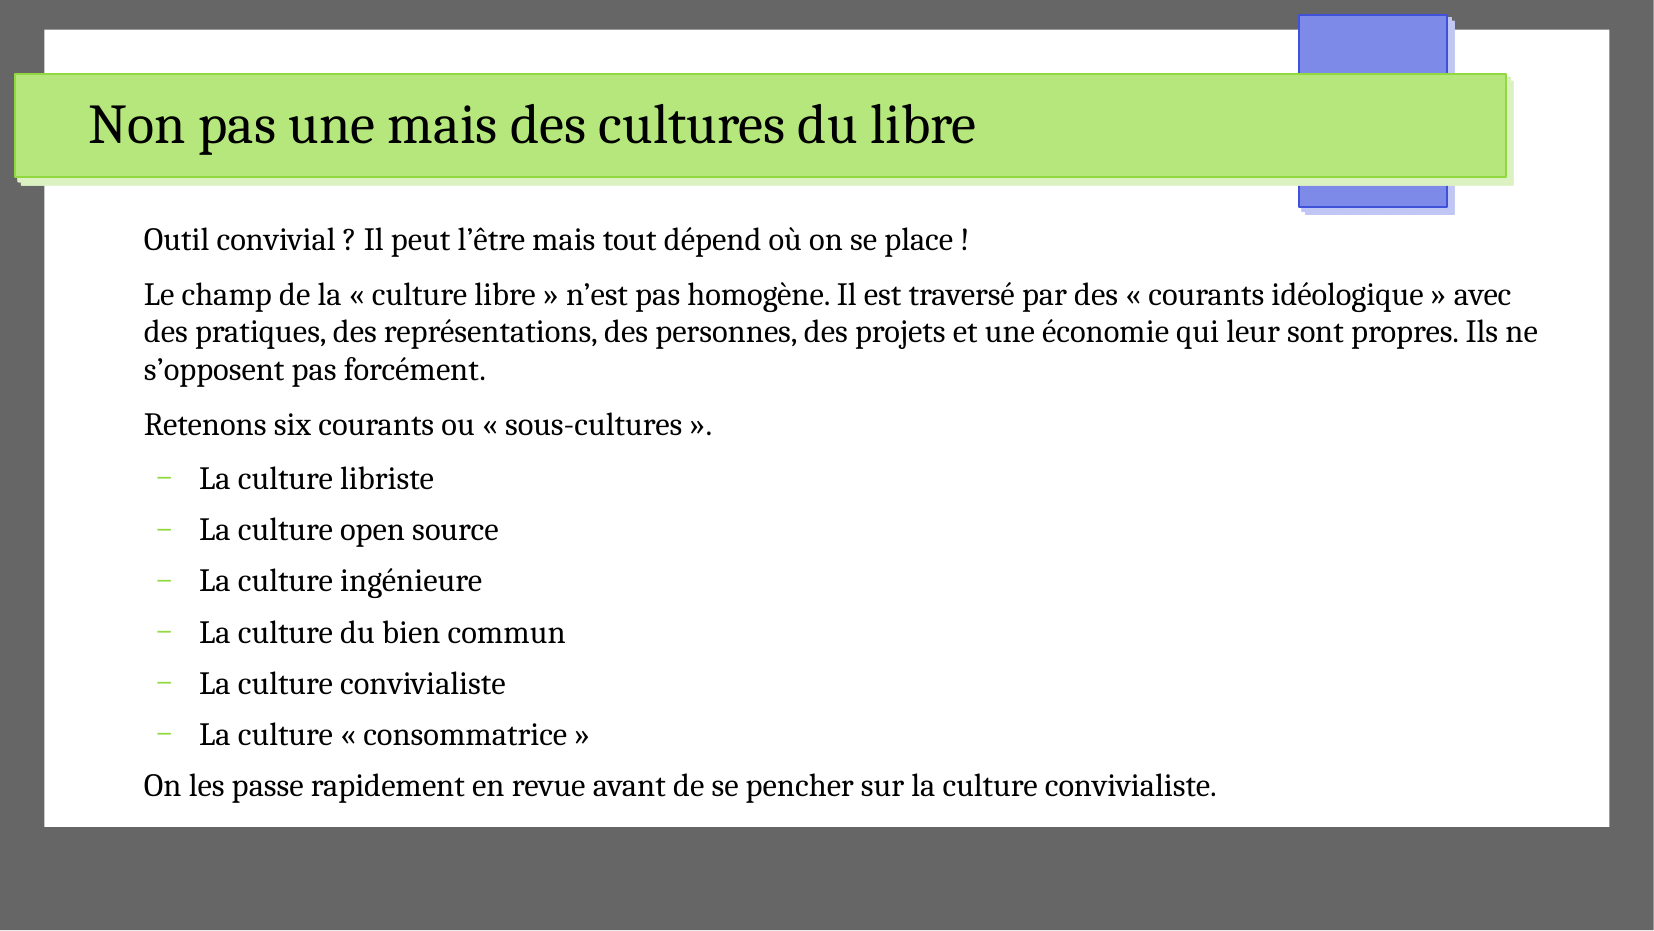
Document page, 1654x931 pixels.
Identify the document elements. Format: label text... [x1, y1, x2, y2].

title Non pas une mais des cultures du libre [88, 73, 1506, 178]
list Outil convivial ? Il peut l’être mais tout dépend où on se place ! Le champ de la « culture libre » n’est pas homogène. Il est traversé par des « courants idéologique » avec des pratiques, des représentations, des personnes, des projets et une économie qui leur sont propres. Ils ne s’opposent pas forcément. Retenons six courants ou « sous-cultures ». La culture libriste La culture open source La culture ingénieure La culture du bien commun La culture convivialiste La culture « consommatrice » On les passe rapidement en revue avant de se pencher sur la culture convivialiste. [88, 221, 1565, 813]
